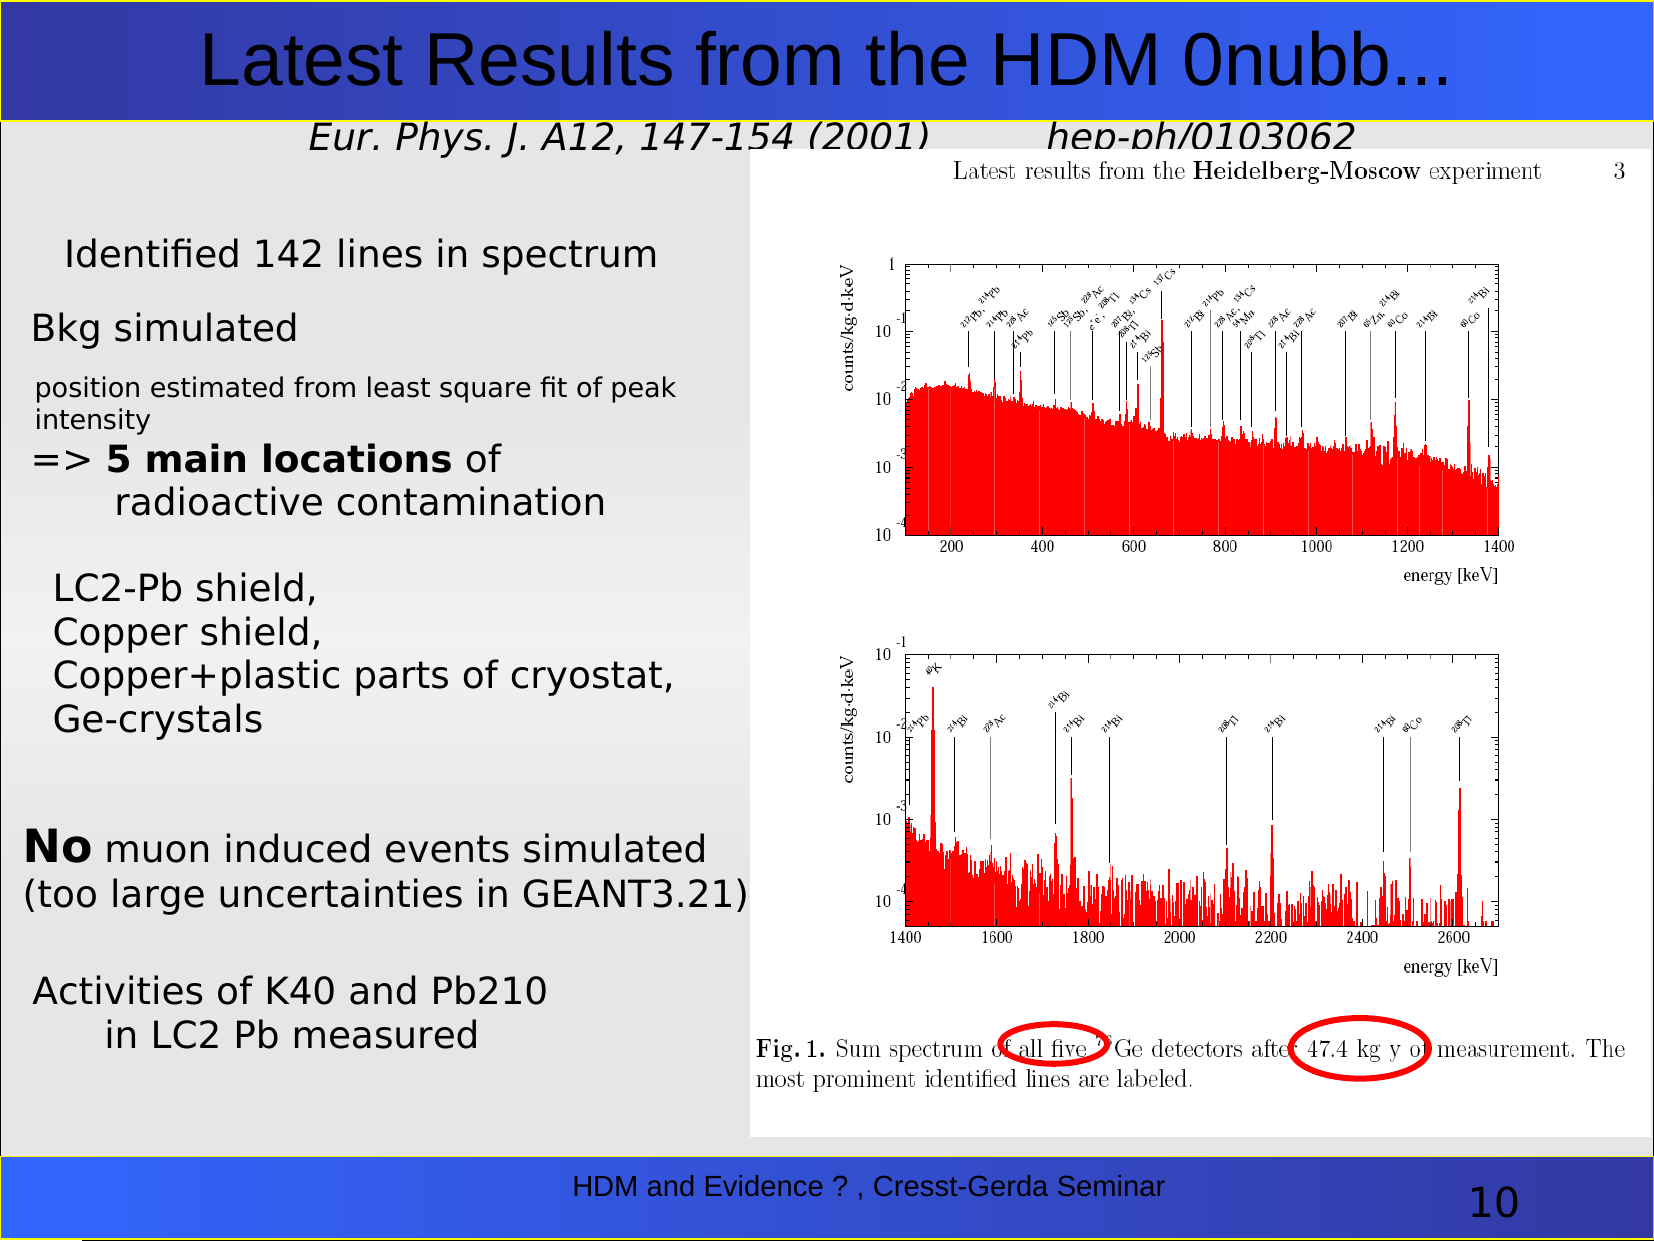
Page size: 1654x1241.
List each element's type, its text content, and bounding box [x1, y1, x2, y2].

title Latest Results from the HDM 0nubb... [82, 0, 1571, 108]
text_box Eur. Phys. J. A12, 147-154 (2001) hep-ph/0103062 [0, 108, 1654, 168]
text_box Activities of K40 and Pb210 in LC2 Pb measured [17, 962, 750, 1065]
text_box LC2-Pb shield, Copper shield, Copper+plastic parts of cryostat, Ge-crystals [25, 559, 750, 749]
text_box position estimated from least square fit of peak intensity [19, 365, 808, 412]
text_box Identified 142 lines in spectrum [37, 225, 713, 284]
text_box No muon induced events simulated (too large uncertainties in GEANT3.21) [7, 812, 750, 925]
picture [750, 149, 1651, 1137]
text_box Bkg simulated => 5 main locations of radioactive contamination [15, 299, 638, 533]
